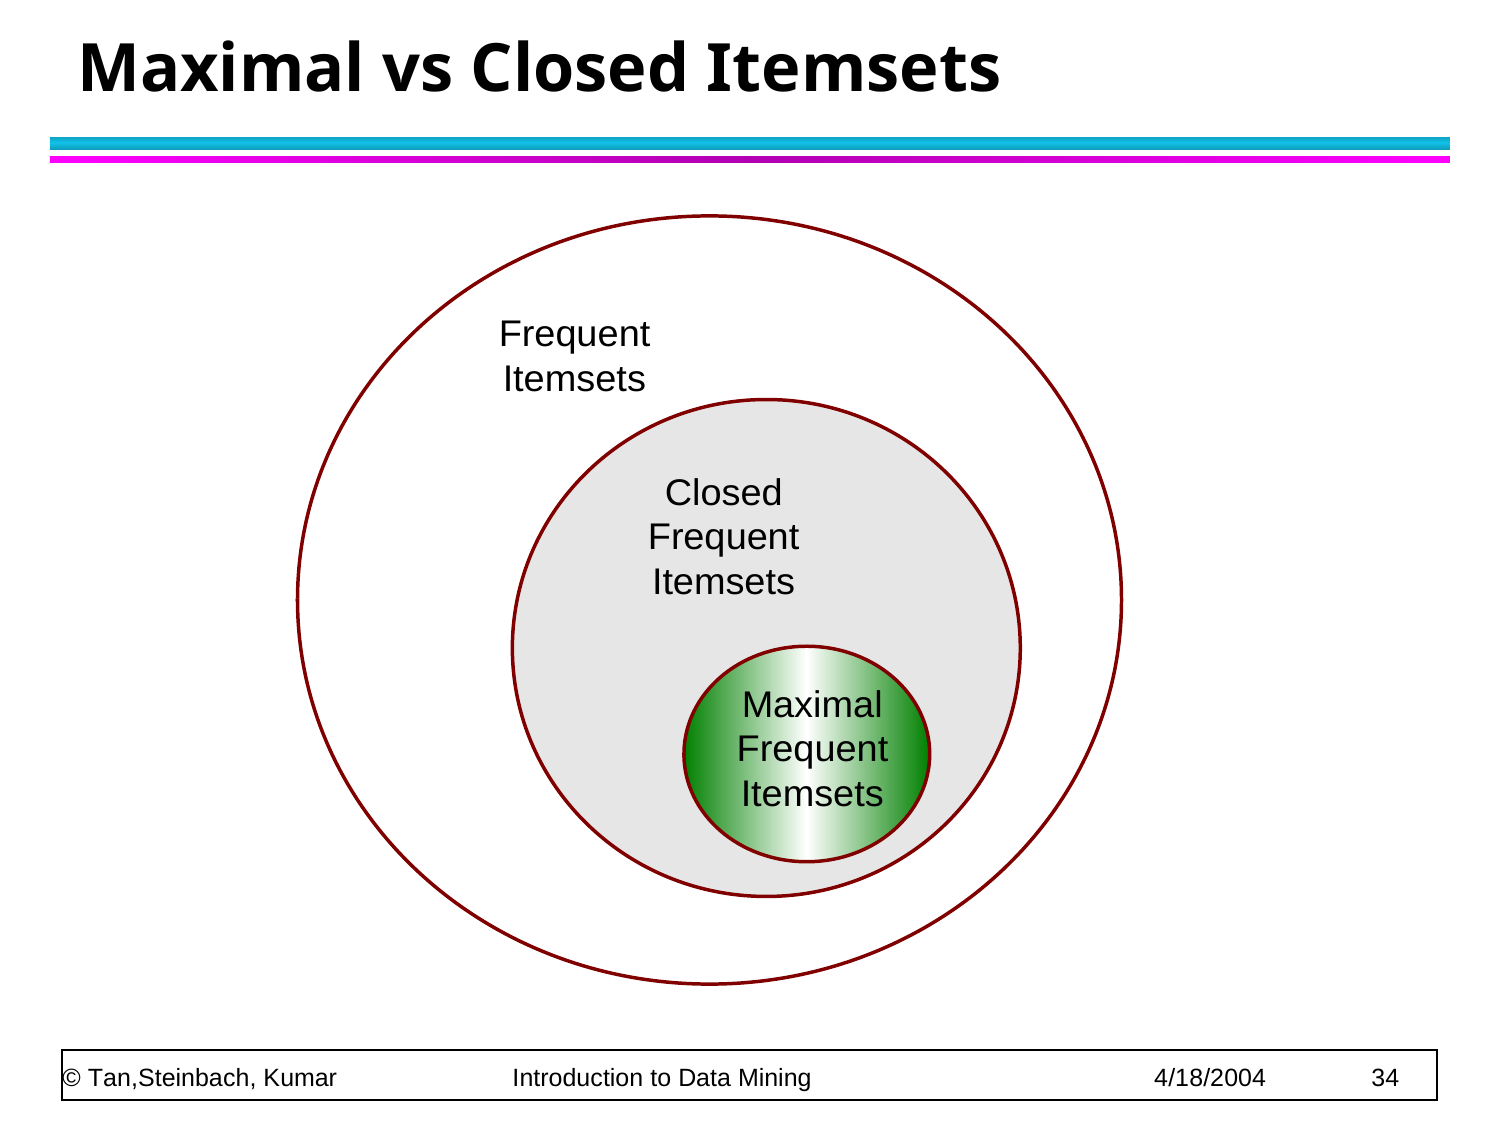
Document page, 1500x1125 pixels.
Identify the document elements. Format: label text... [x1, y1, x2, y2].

title Maximal vs Closed Itemsets [62, 22, 1421, 113]
chart [294, 212, 1126, 988]
